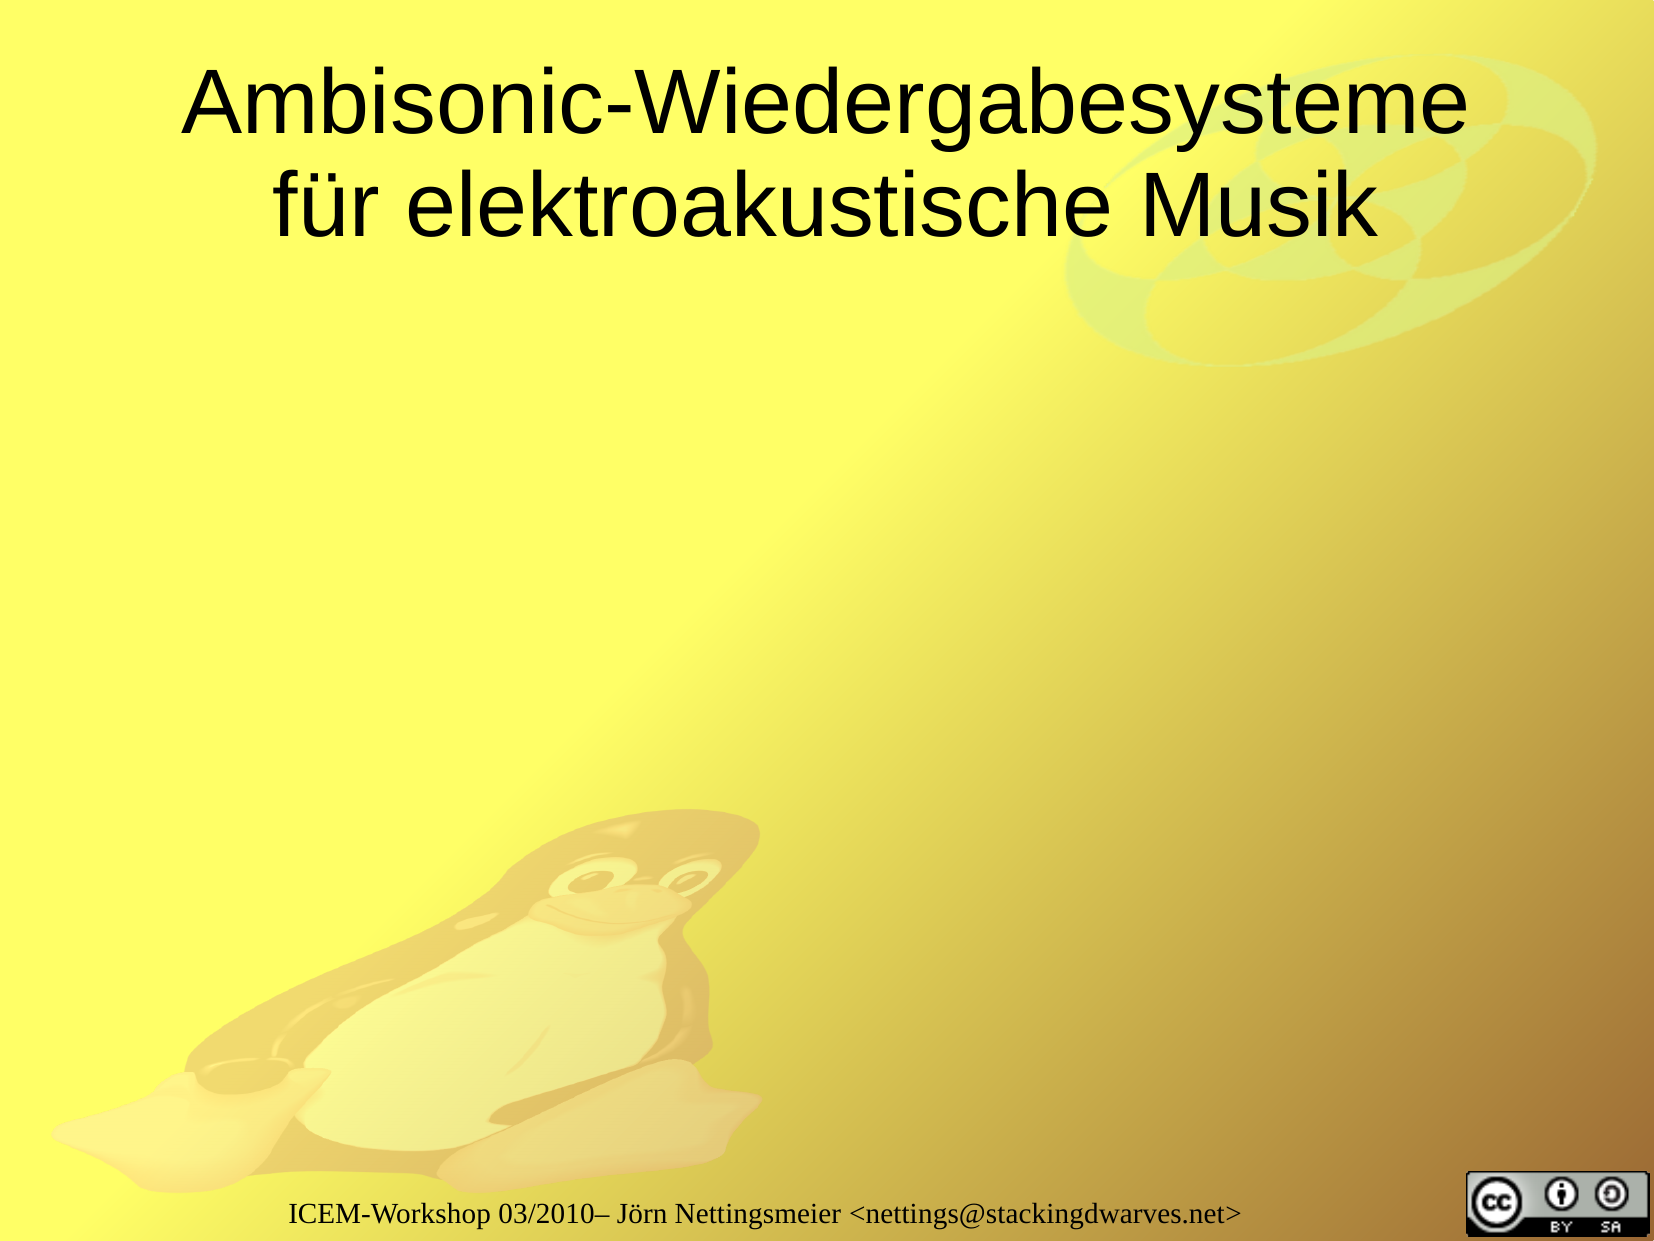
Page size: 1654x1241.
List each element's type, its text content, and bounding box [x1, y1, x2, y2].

picture [1466, 1171, 1650, 1237]
subtitle [86, 301, 1576, 1121]
title Ambisonic-Wiedergabesysteme für elektroakustische Musik [82, 39, 1571, 267]
